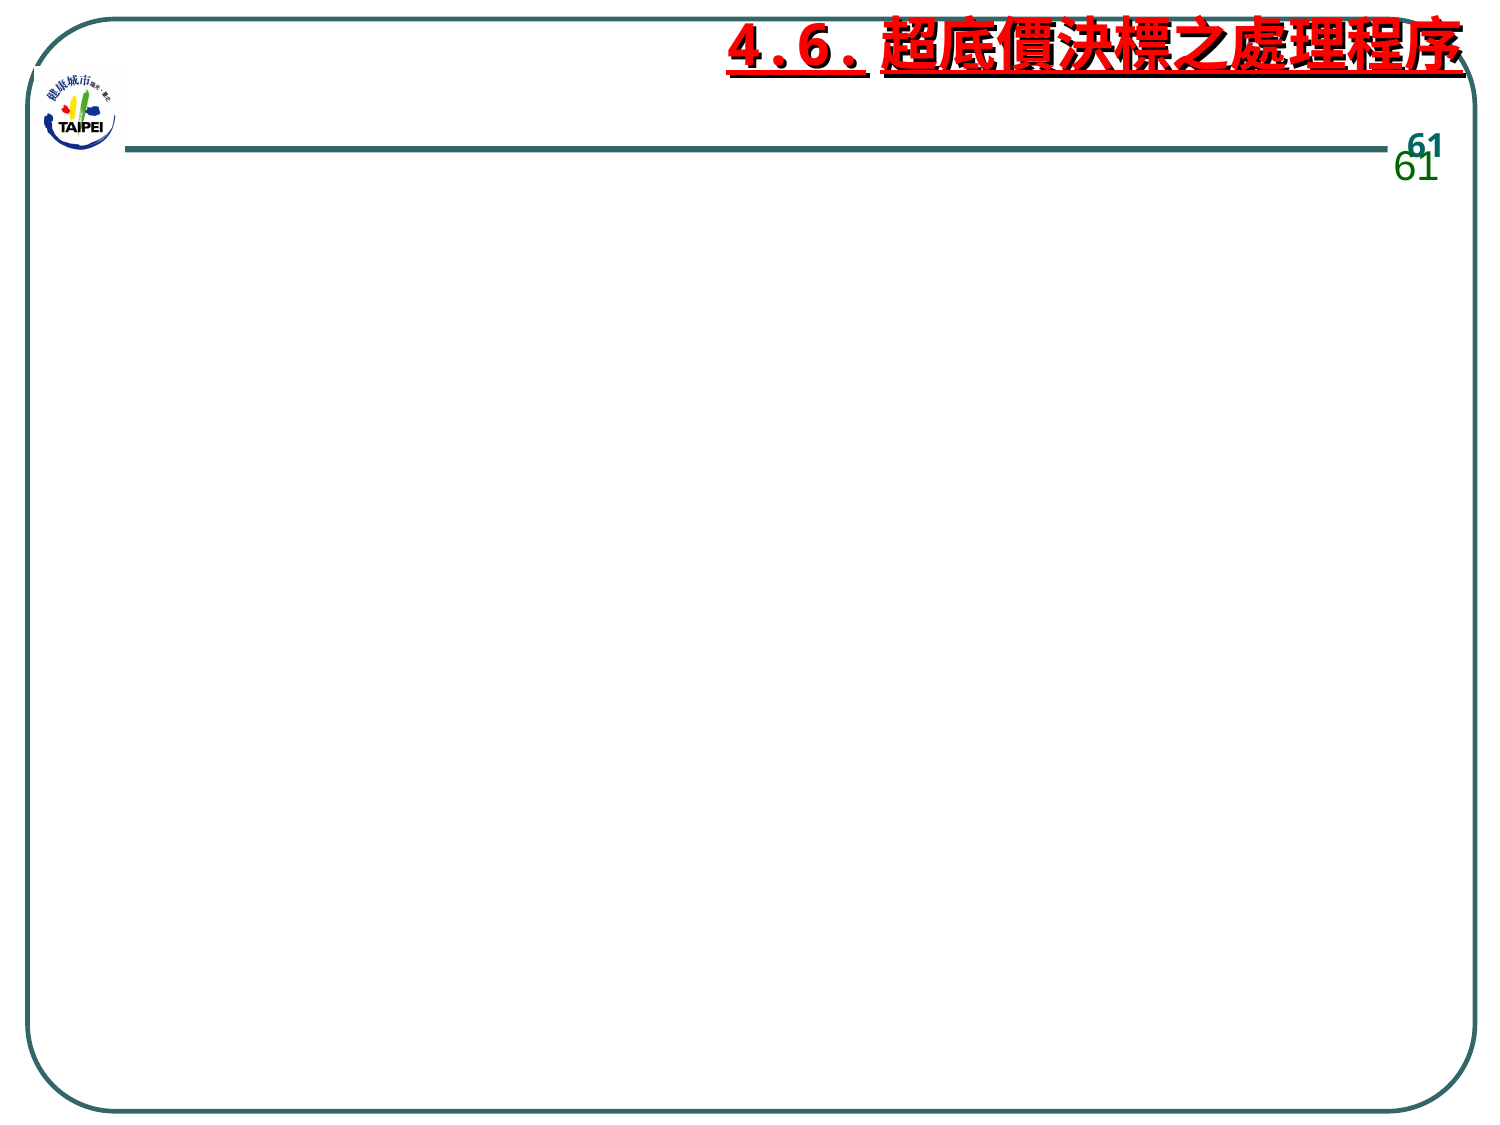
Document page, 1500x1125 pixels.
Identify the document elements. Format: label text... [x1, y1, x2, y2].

text_box 4.6.超底價決標之處理程序 [711, 0, 1478, 85]
